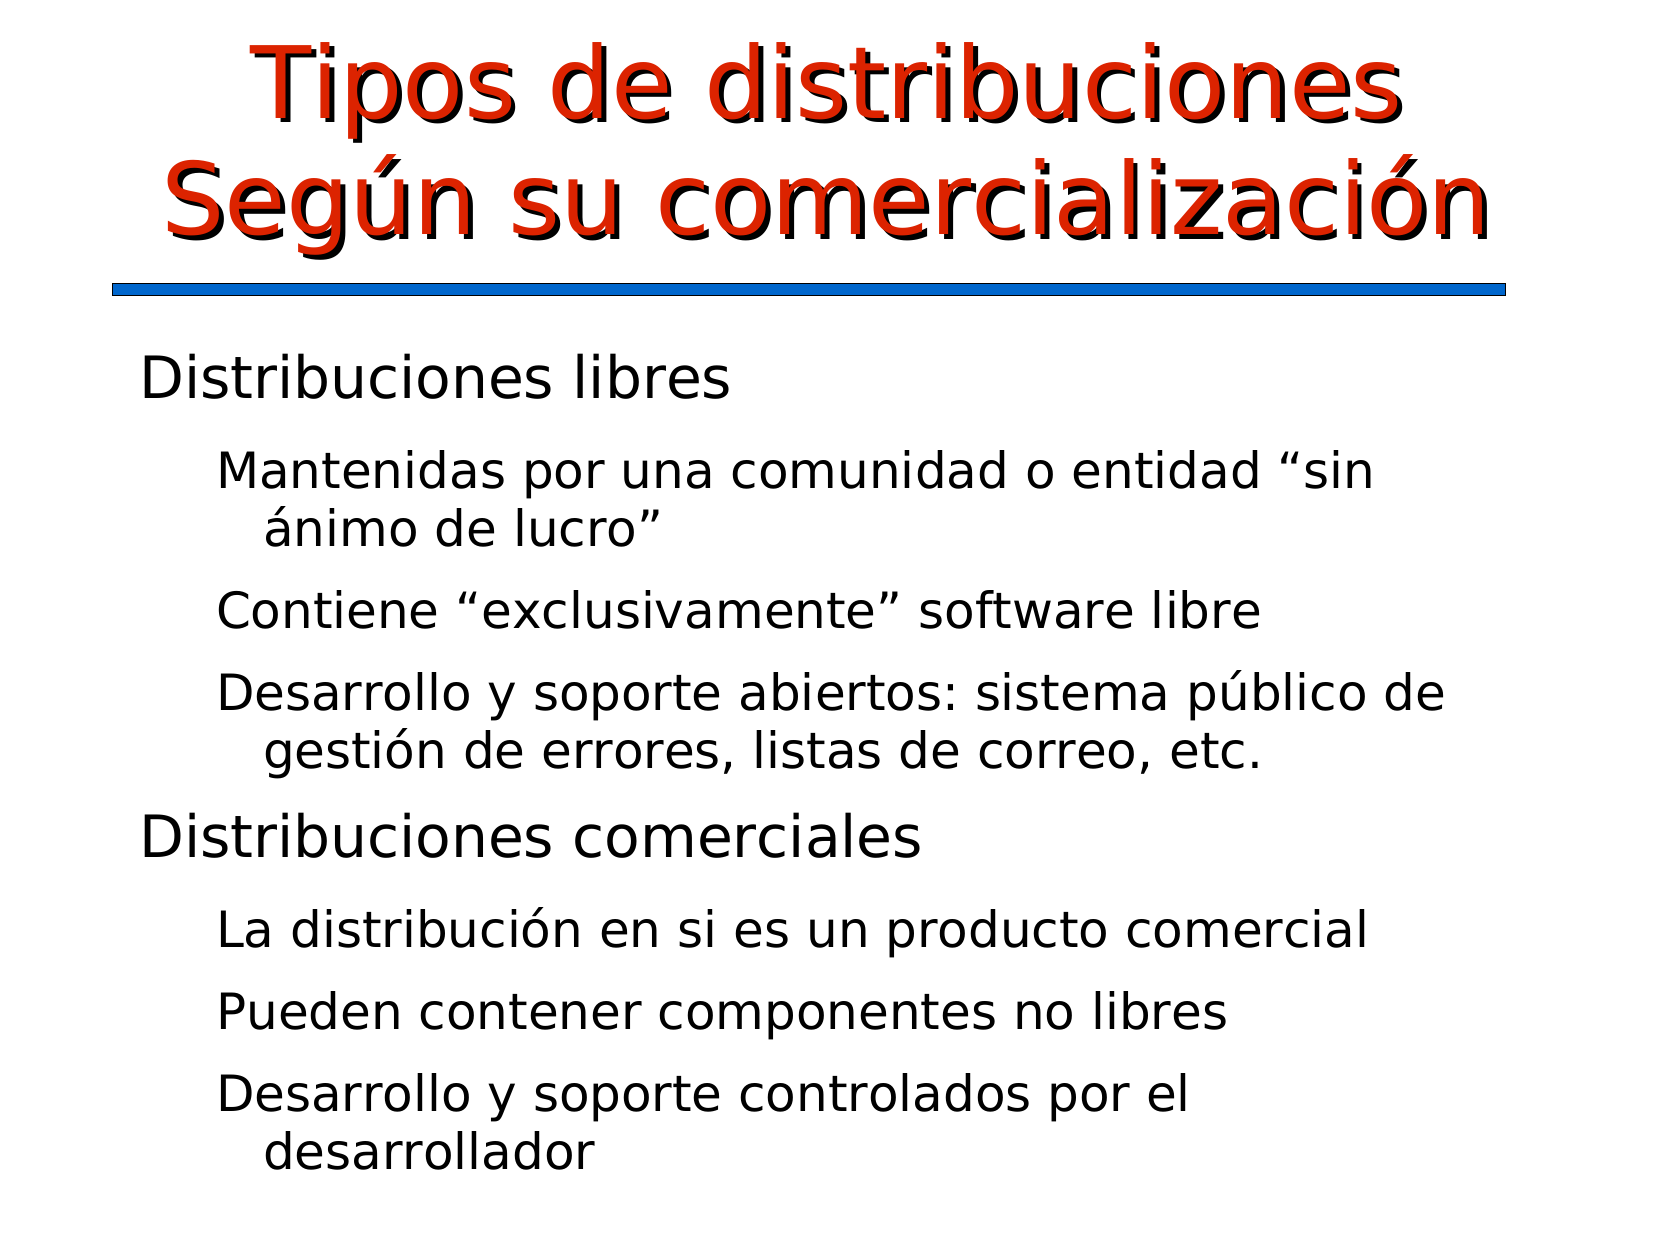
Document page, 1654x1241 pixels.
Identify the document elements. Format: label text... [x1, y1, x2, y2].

title Tipos de distribuciones Según su comercialización [121, 25, 1534, 258]
list Distribuciones libres Mantenidas por una comunidad o entidad “sin ánimo de lucro” Contiene “exclusivamente” software libre Desarrollo y soporte abiertos: sistema público de gestión de errores, listas de correo, etc. Distribuciones comerciales La distribución en si es un producto comercial Pueden contener componentes no libres Desarrollo y soporte controlados por el desarrollador [121, 344, 1534, 1182]
